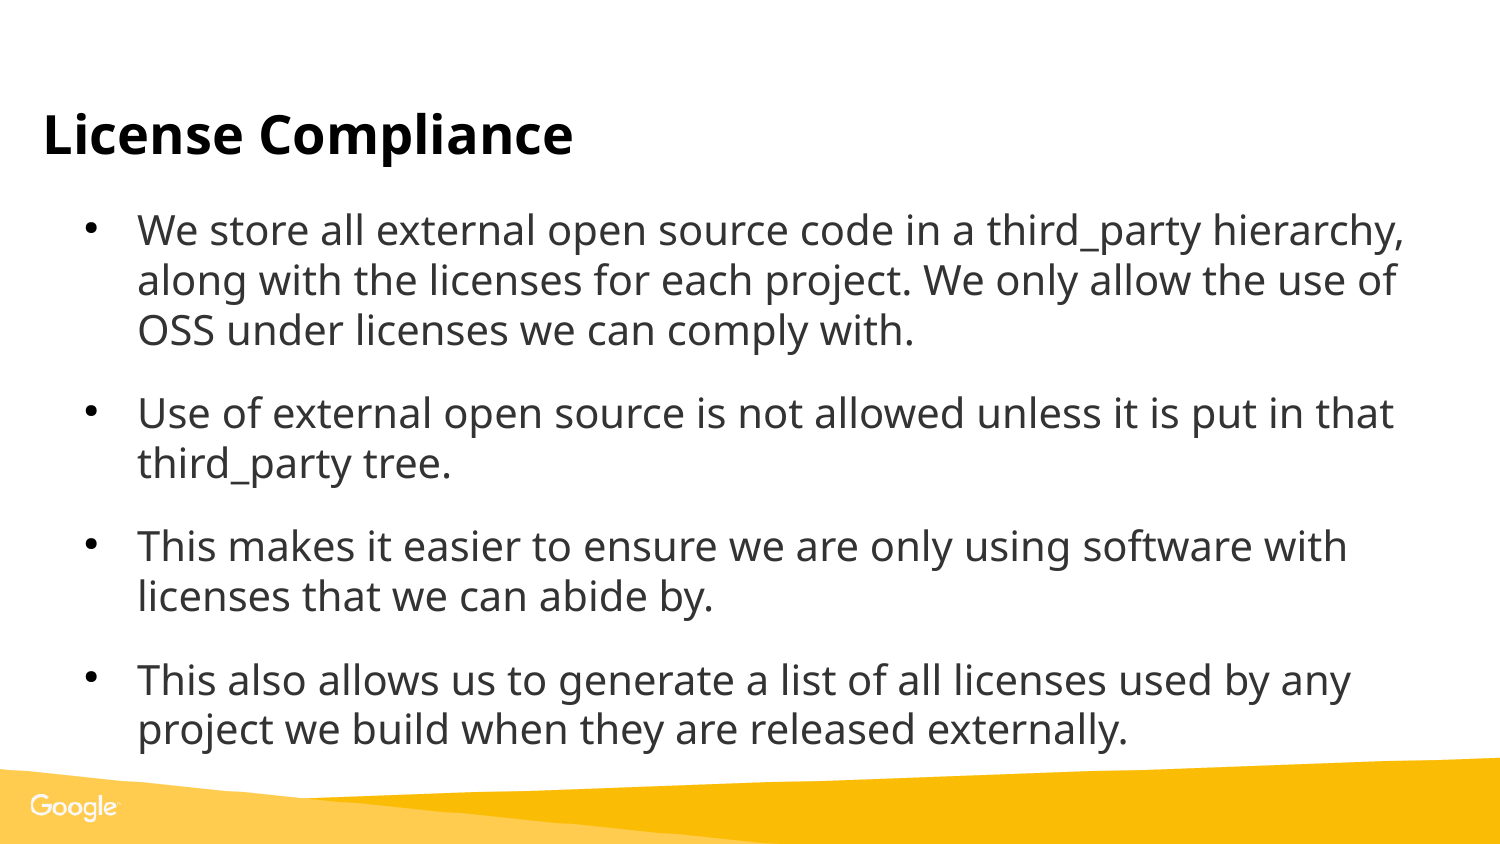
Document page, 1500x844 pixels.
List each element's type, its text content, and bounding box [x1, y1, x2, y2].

list We store all external open source code in a third_party hierarchy, along with the licenses for each project. We only allow the use of OSS under licenses we can comply with. Use of external open source is not allowed unless it is put in that third_party tree. This makes it easier to ensure we are only using software with licenses that we can abide by. This also allows us to generate a list of all licenses used by any project we build when they are released externally. [51, 210, 1449, 750]
picture [0, 0, 1500, 844]
text_box License Compliance [27, 85, 1478, 210]
